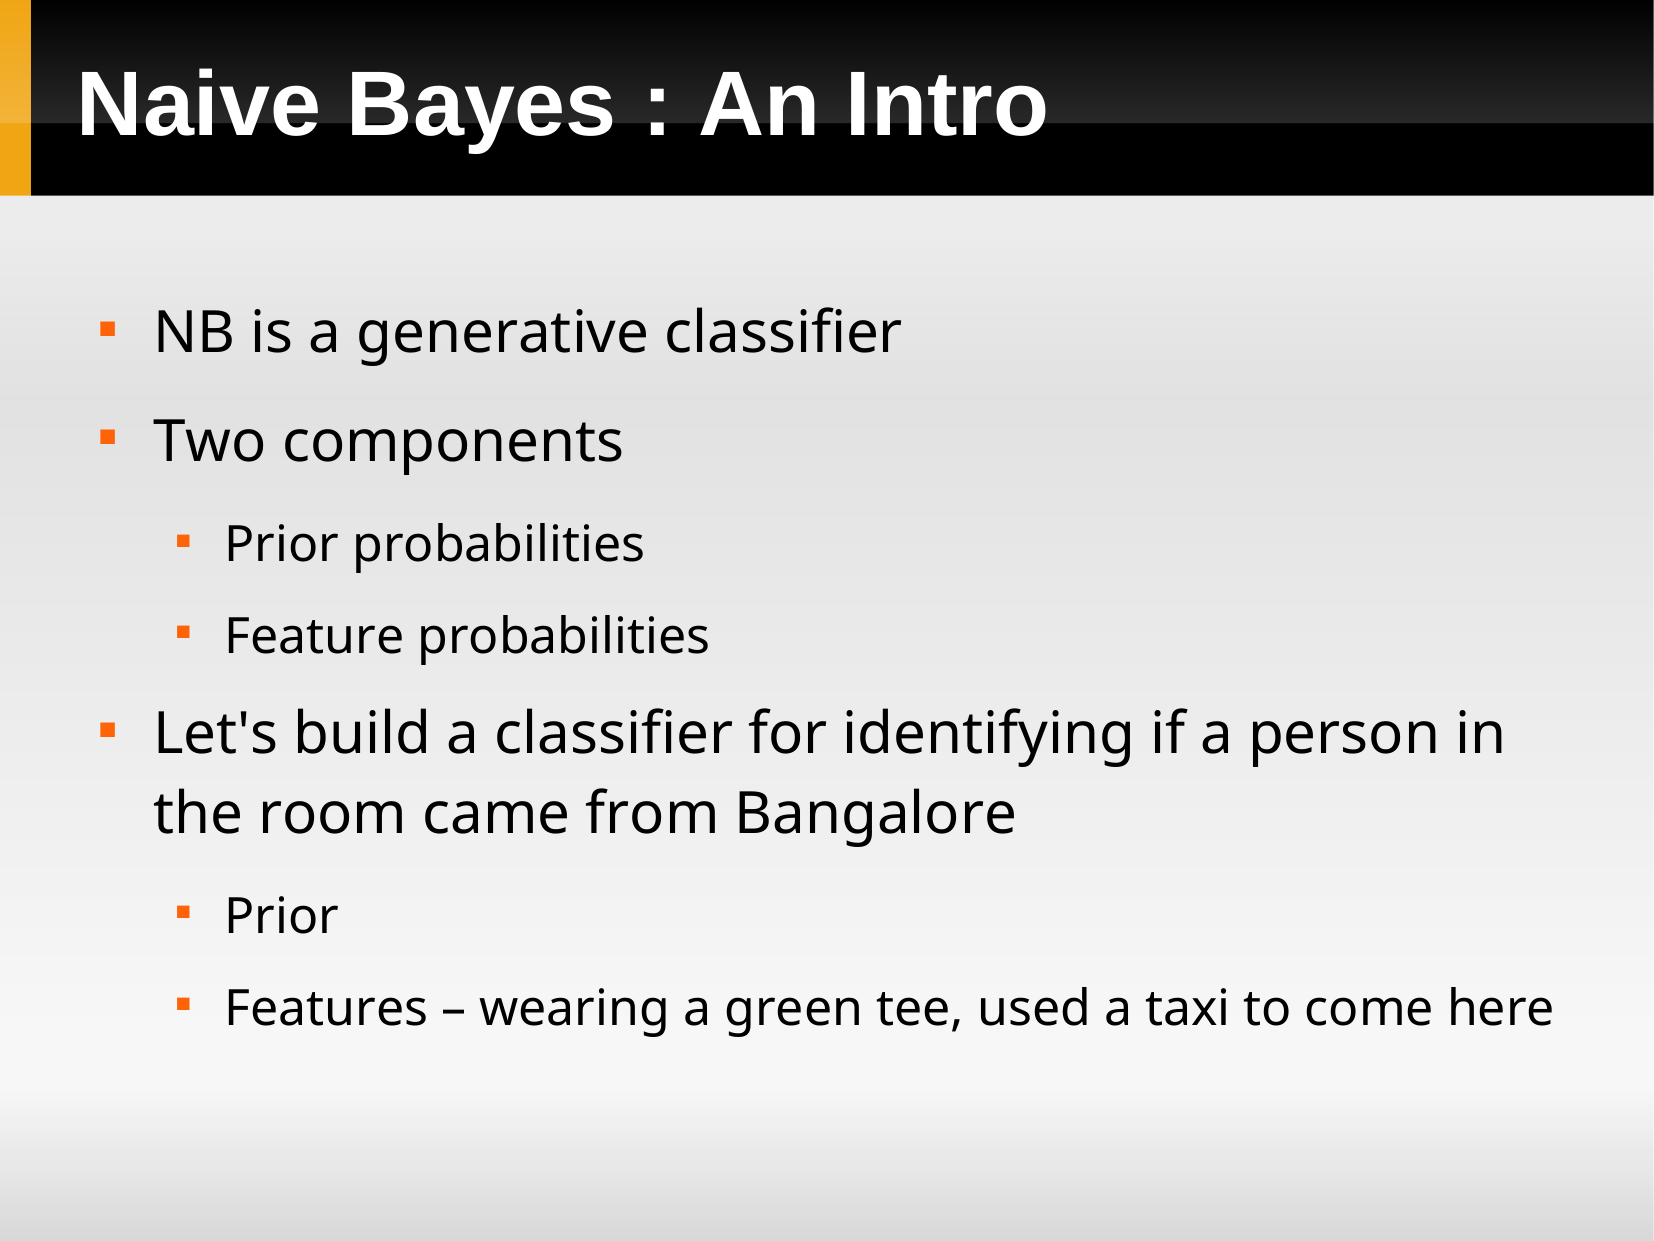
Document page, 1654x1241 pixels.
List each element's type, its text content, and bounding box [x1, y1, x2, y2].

title Naive Bayes : An Intro [76, 0, 1565, 208]
picture [0, 0, 1654, 1241]
list NB is a generative classifier Two components Prior probabilities Feature probabilities Let's build a classifier for identifying if a person in the room came from Bangalore Prior Features – wearing a green tee, used a taxi to come here [82, 290, 1571, 1109]
